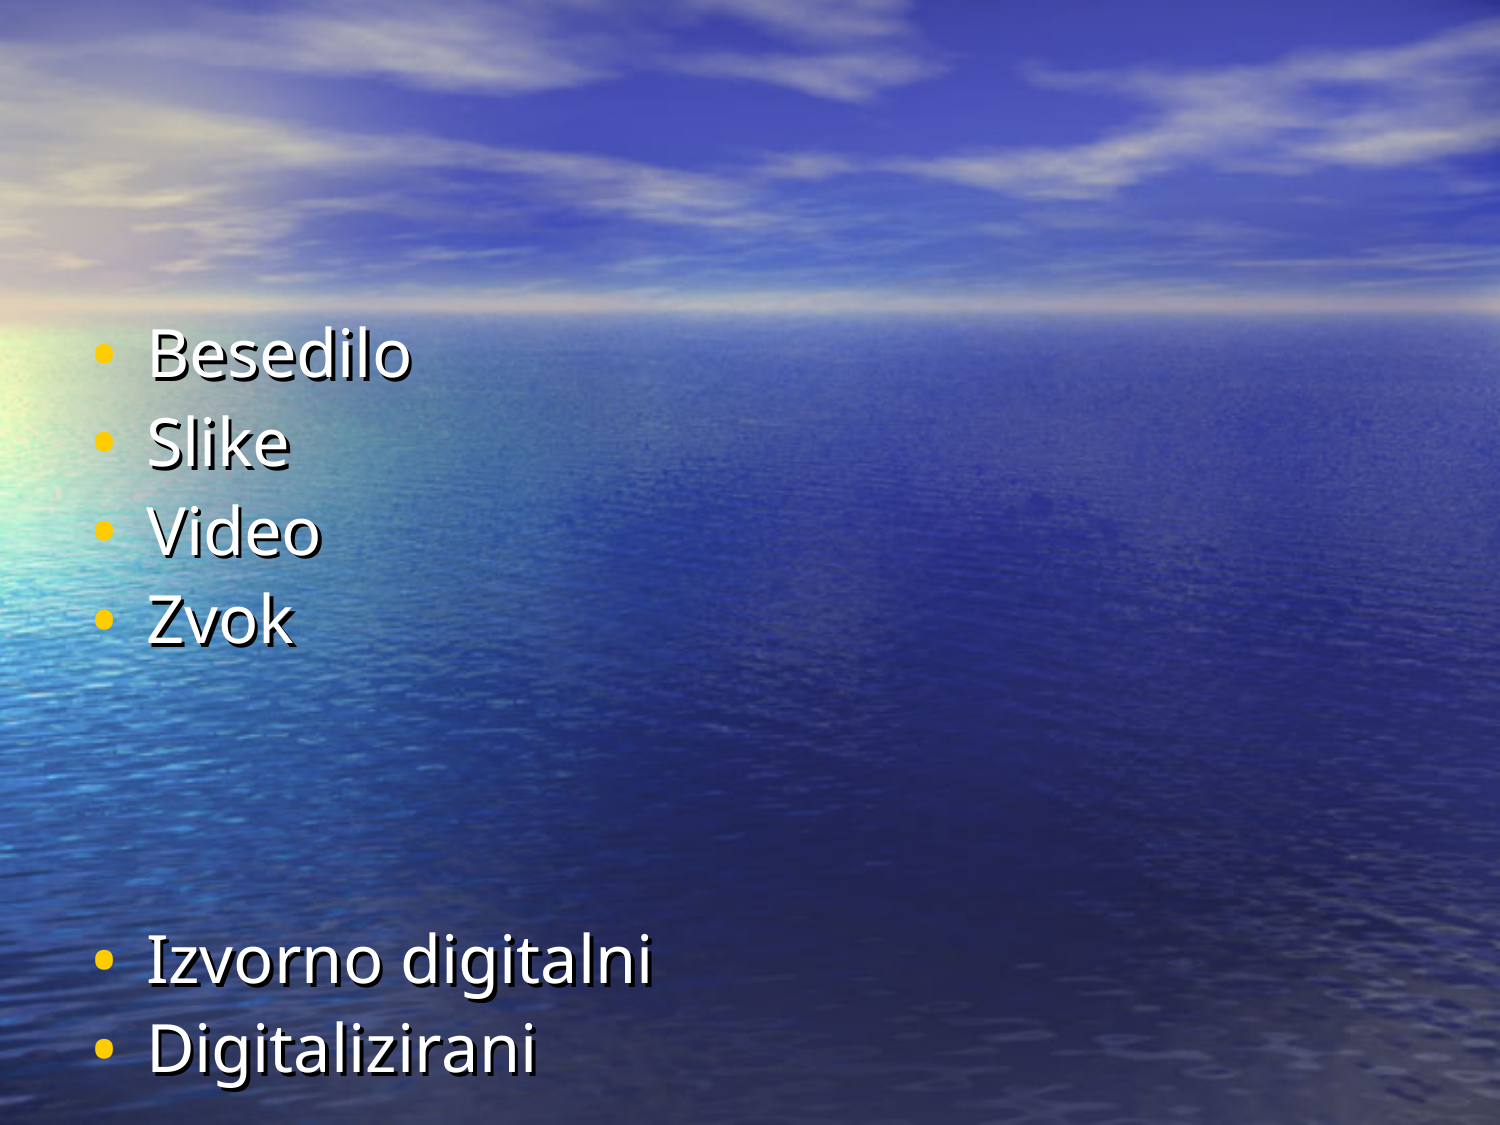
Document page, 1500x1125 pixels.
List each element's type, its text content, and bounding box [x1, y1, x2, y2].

list Besedilo Slike Video Zvok Izvorno digitalni Digitalizirani [75, 312, 1426, 1125]
picture [0, 0, 1500, 1125]
